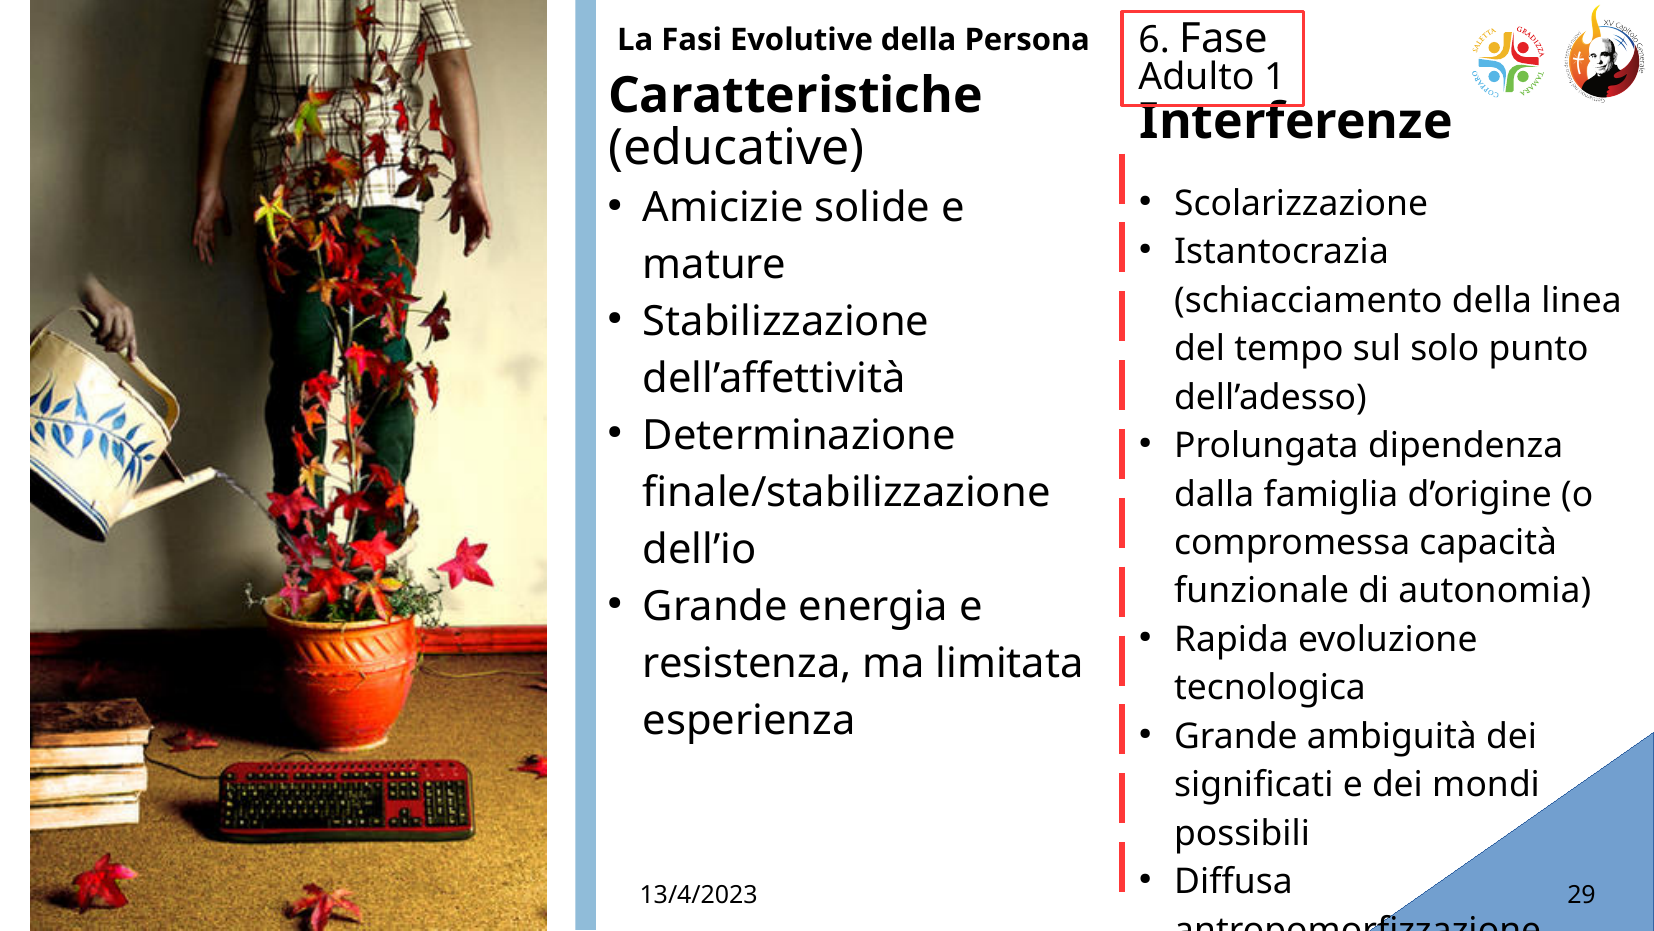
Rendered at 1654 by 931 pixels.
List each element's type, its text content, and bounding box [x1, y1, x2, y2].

title Caratteristiche (educative) [608, 70, 1111, 178]
title Interferenze [1139, 69, 1642, 177]
text_box La Fasi Evolutive della Persona [602, 9, 1335, 63]
subtitle Amicizie solide e mature Stabilizzazione dell’affettività Determinazione finale/stabilizzazione dell’io Grande energia e resistenza, ma limitata esperienza [607, 177, 1110, 873]
picture [1563, 4, 1646, 103]
picture [30, 0, 547, 931]
text_box Scolarizzazione Istantocrazia (schiacciamento della linea del tempo sul solo punto dell’adesso) Prolungata dipendenza dalla famiglia d’origine (o compromessa capacità funzionale di autonomia) Rapida evoluzione tecnologica Grande ambiguità dei significati e dei mondi possibili Diffusa antropomorfizzazione [1138, 177, 1641, 873]
text_box 6. Fase Adulto 1 [1122, 11, 1304, 98]
title Interferenze [1139, 98, 1302, 104]
